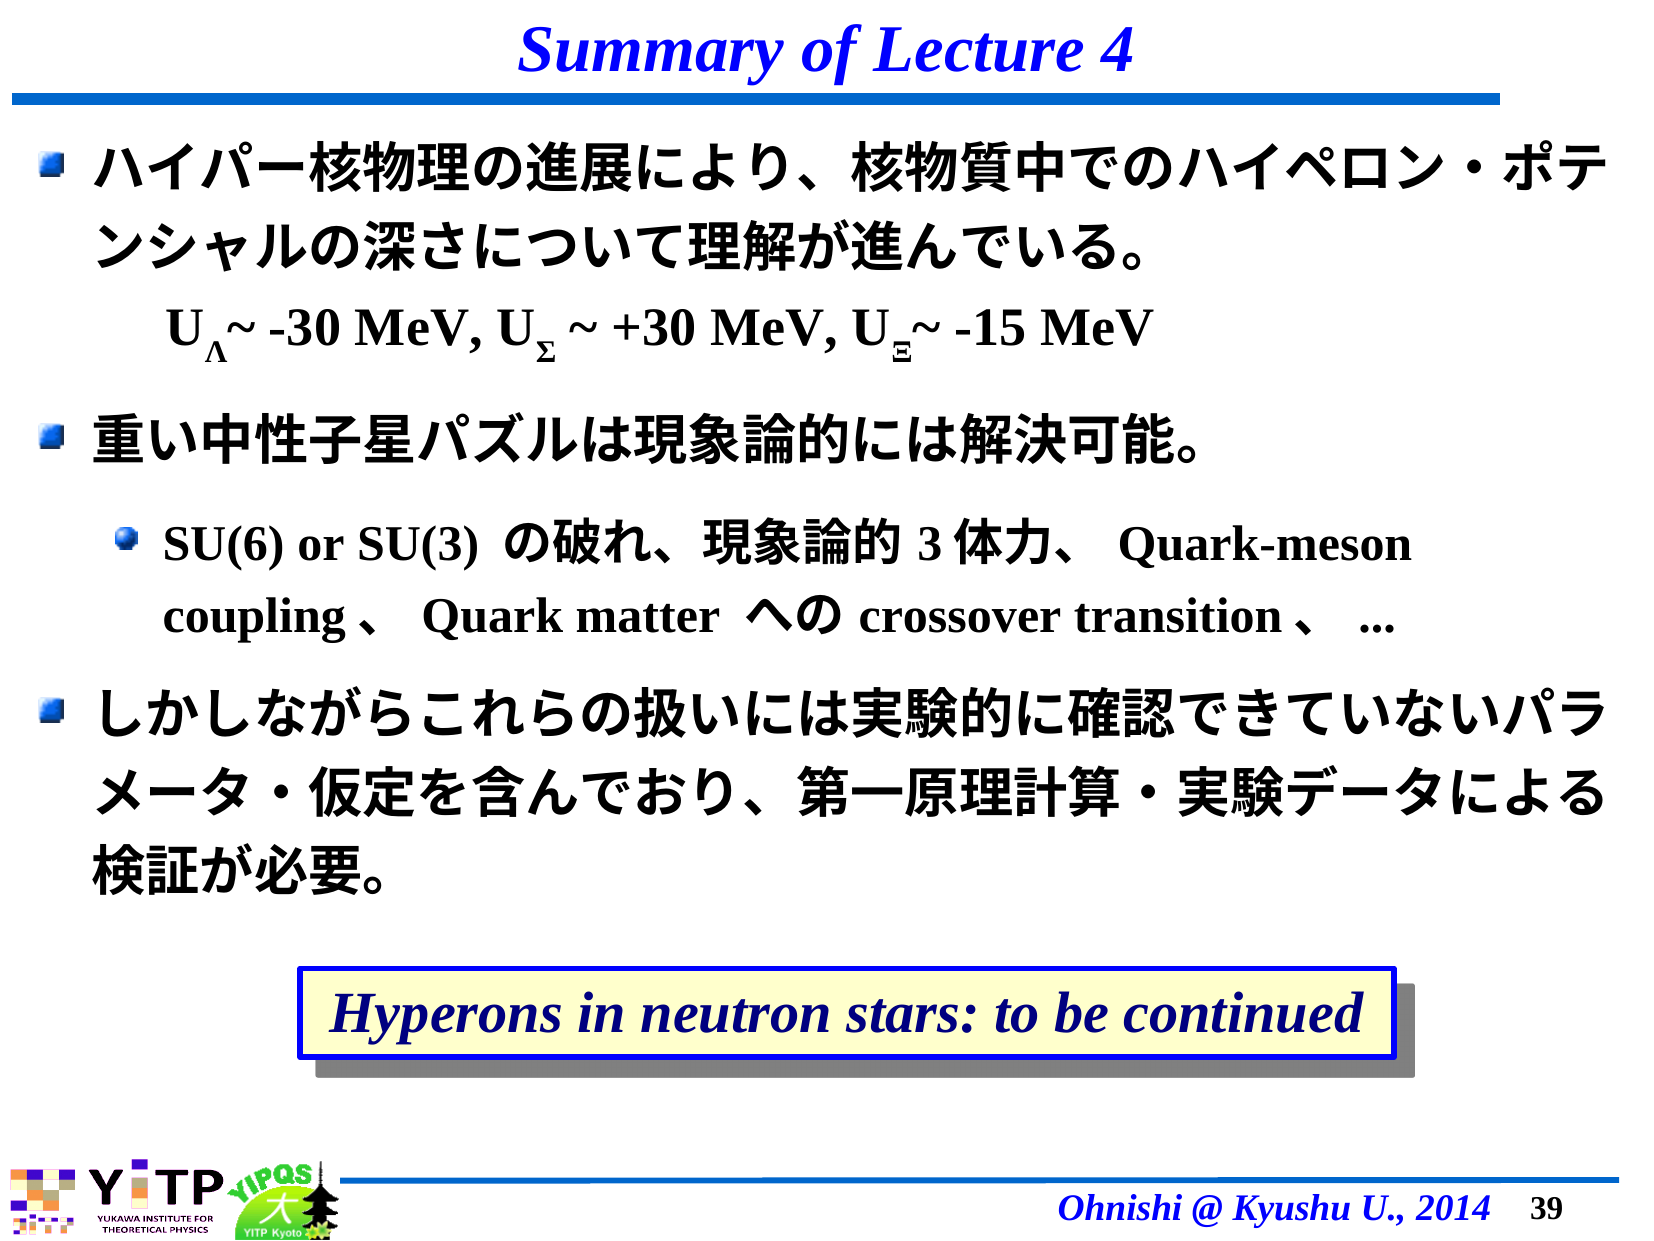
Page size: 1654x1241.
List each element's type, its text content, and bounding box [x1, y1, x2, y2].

title Summary of Lecture 4 [0, 0, 1654, 99]
picture [0, 1154, 340, 1241]
text_box Hyperons in neutron stars: to be continued [300, 968, 1394, 1058]
list ハイパー核物理の進展により、核物質中でのハイペロン・ポテンシャルの深さについて理解が進んでいる。 UΛ~ -30 MeV, UΣ ~ +30 MeV, UΞ~ -15 MeV 重い中性子星パズルは現象論的には解決可能。 SU(6) or SU(3) の破れ、現象論的3体力、Quark-meson coupling、Quark matter へのcrossover transition、... しかしながらこれらの扱いには実験的に確認できていないパラメータ・仮定を含んでおり、第一原理計算・実験データによる検証が必要。 [20, 124, 1621, 1137]
